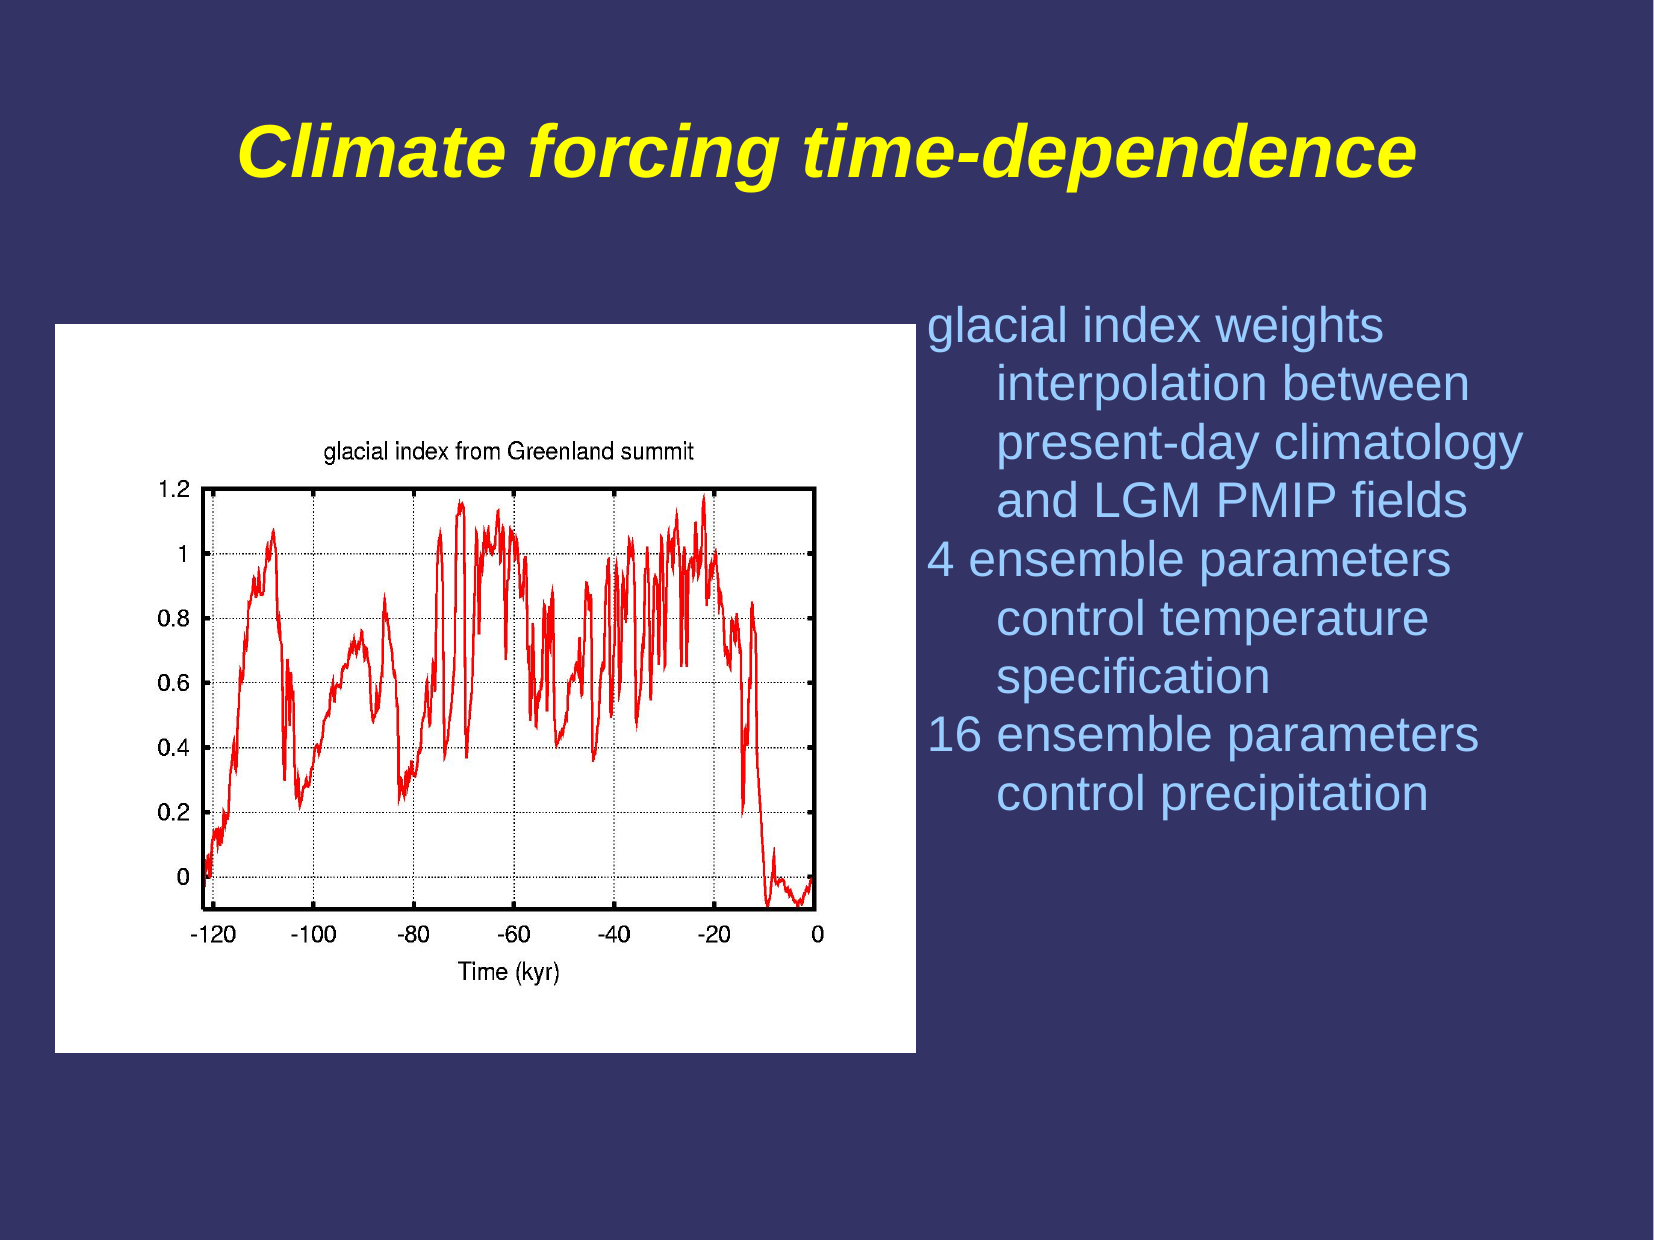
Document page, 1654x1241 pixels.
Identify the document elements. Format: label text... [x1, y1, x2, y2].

list glacial index weights interpolation between present-day climatology and LGM PMIP fields 4 ensemble parameters control temperature specification 16 ensemble parameters control precipitation [915, 294, 1590, 1182]
title Climate forcing time-dependence [121, 49, 1534, 250]
picture [55, 324, 915, 1053]
